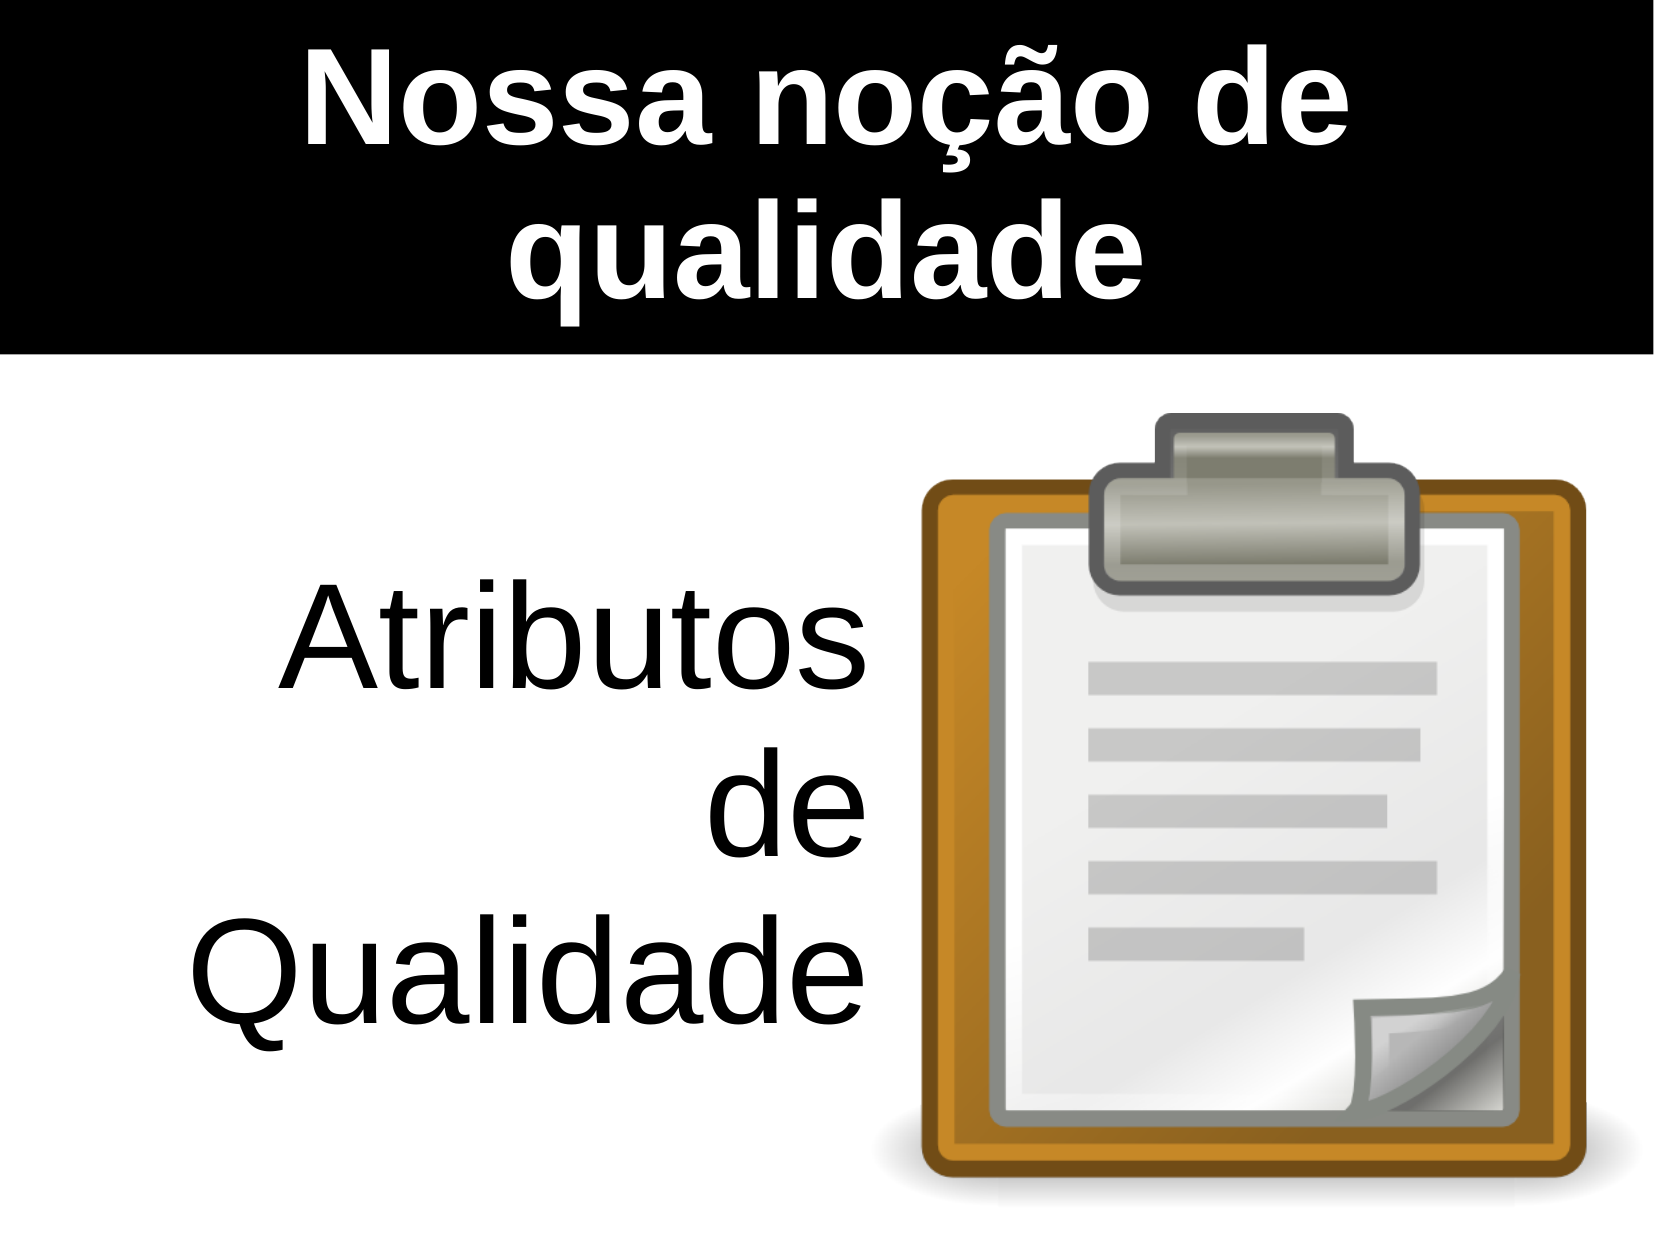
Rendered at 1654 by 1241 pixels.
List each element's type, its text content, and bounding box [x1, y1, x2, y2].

picture [856, 413, 1653, 1210]
title Nossa noção de qualidade [0, 0, 1654, 355]
text_box Atributos de Qualidade [59, 545, 886, 1063]
